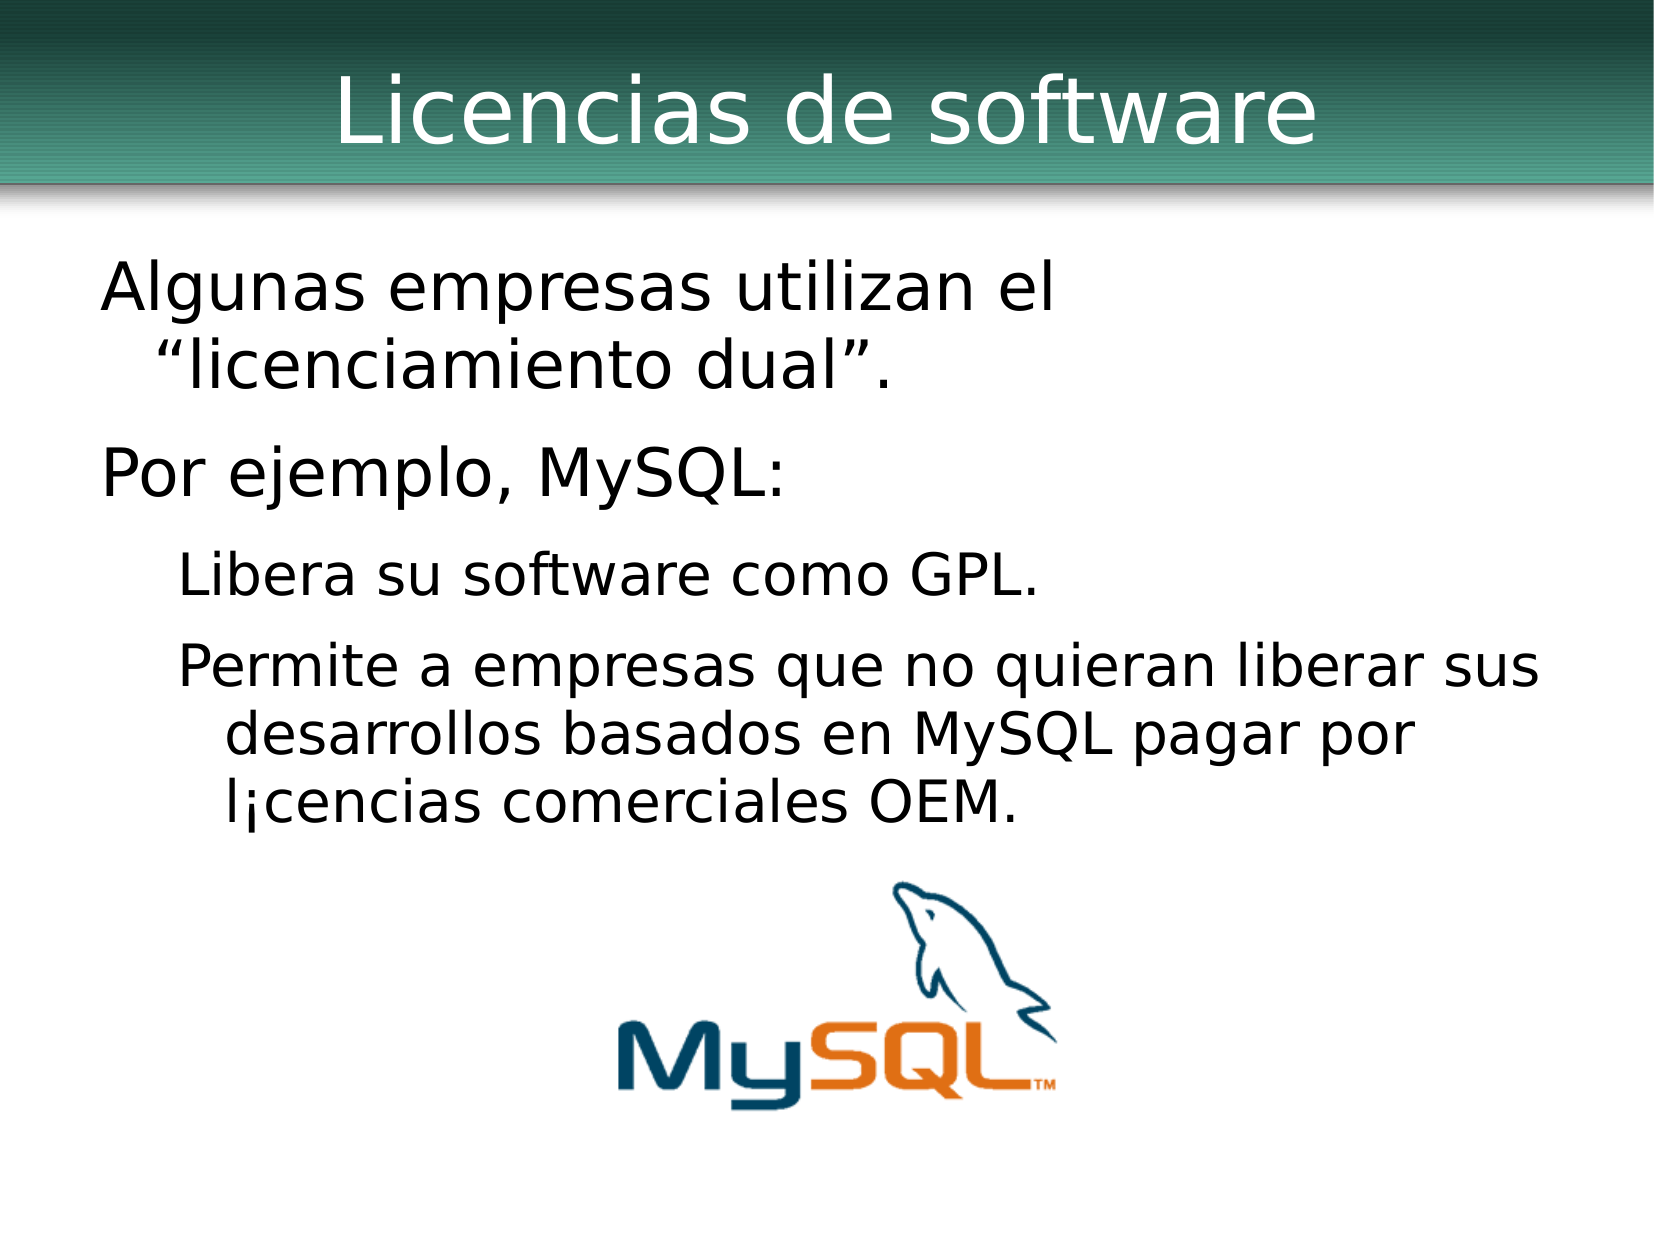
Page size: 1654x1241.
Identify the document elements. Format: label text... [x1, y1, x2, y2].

picture [603, 865, 1073, 1127]
list Algunas empresas utilizan el “licenciamiento dual”. Por ejemplo, MySQL: Libera su software como GPL. Permite a empresas que no quieran liberar sus desarrollos basados en MySQL pagar por l¡cencias comerciales OEM. [82, 248, 1571, 1053]
picture [0, 0, 1654, 225]
title Licencias de software [82, 15, 1571, 208]
